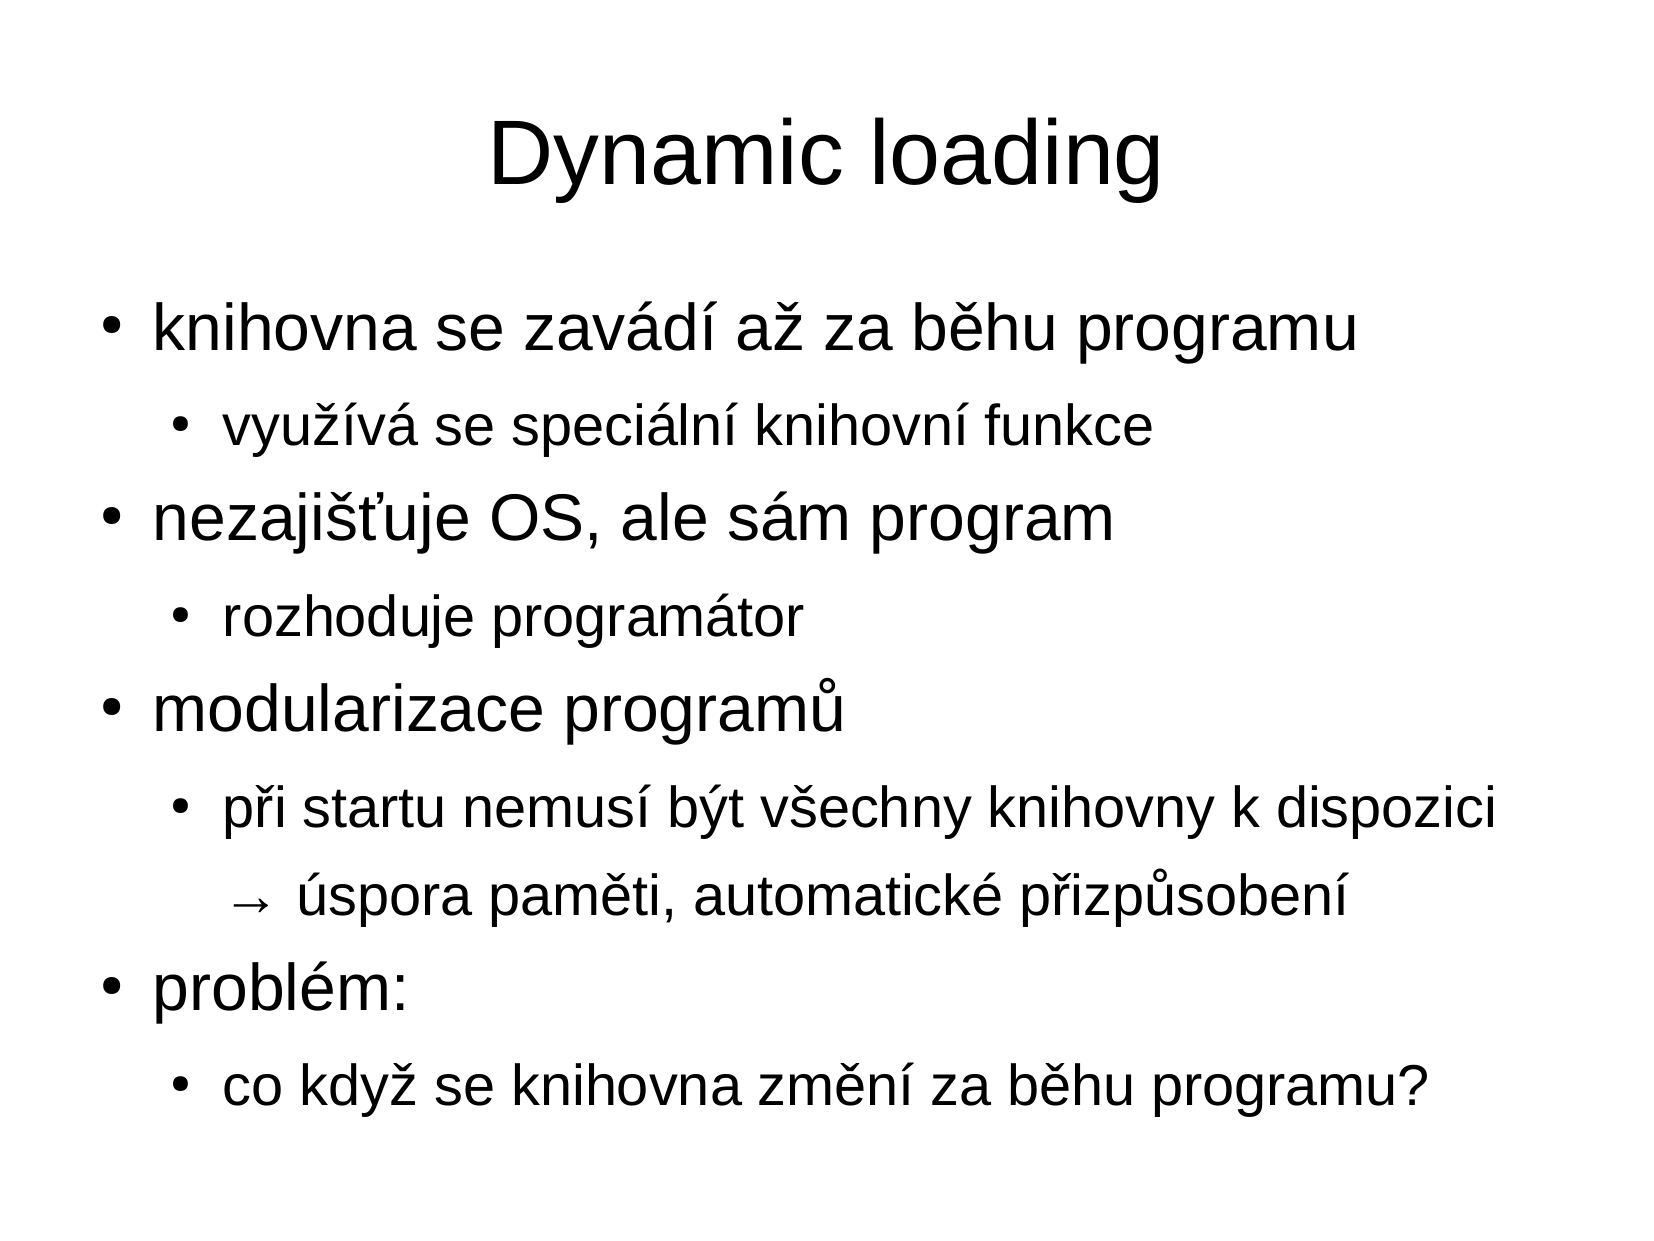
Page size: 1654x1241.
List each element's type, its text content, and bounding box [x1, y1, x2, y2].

title Dynamic loading [82, 56, 1571, 250]
list knihovna se zavádí až za běhu programu využívá se speciální knihovní funkce nezajišťuje OS, ale sám program rozhoduje programátor modularizace programů při startu nemusí být všechny knihovny k dispozici → úspora paměti, automatické přizpůsobení problém: co když se knihovna změní za běhu programu? [82, 290, 1571, 1126]
